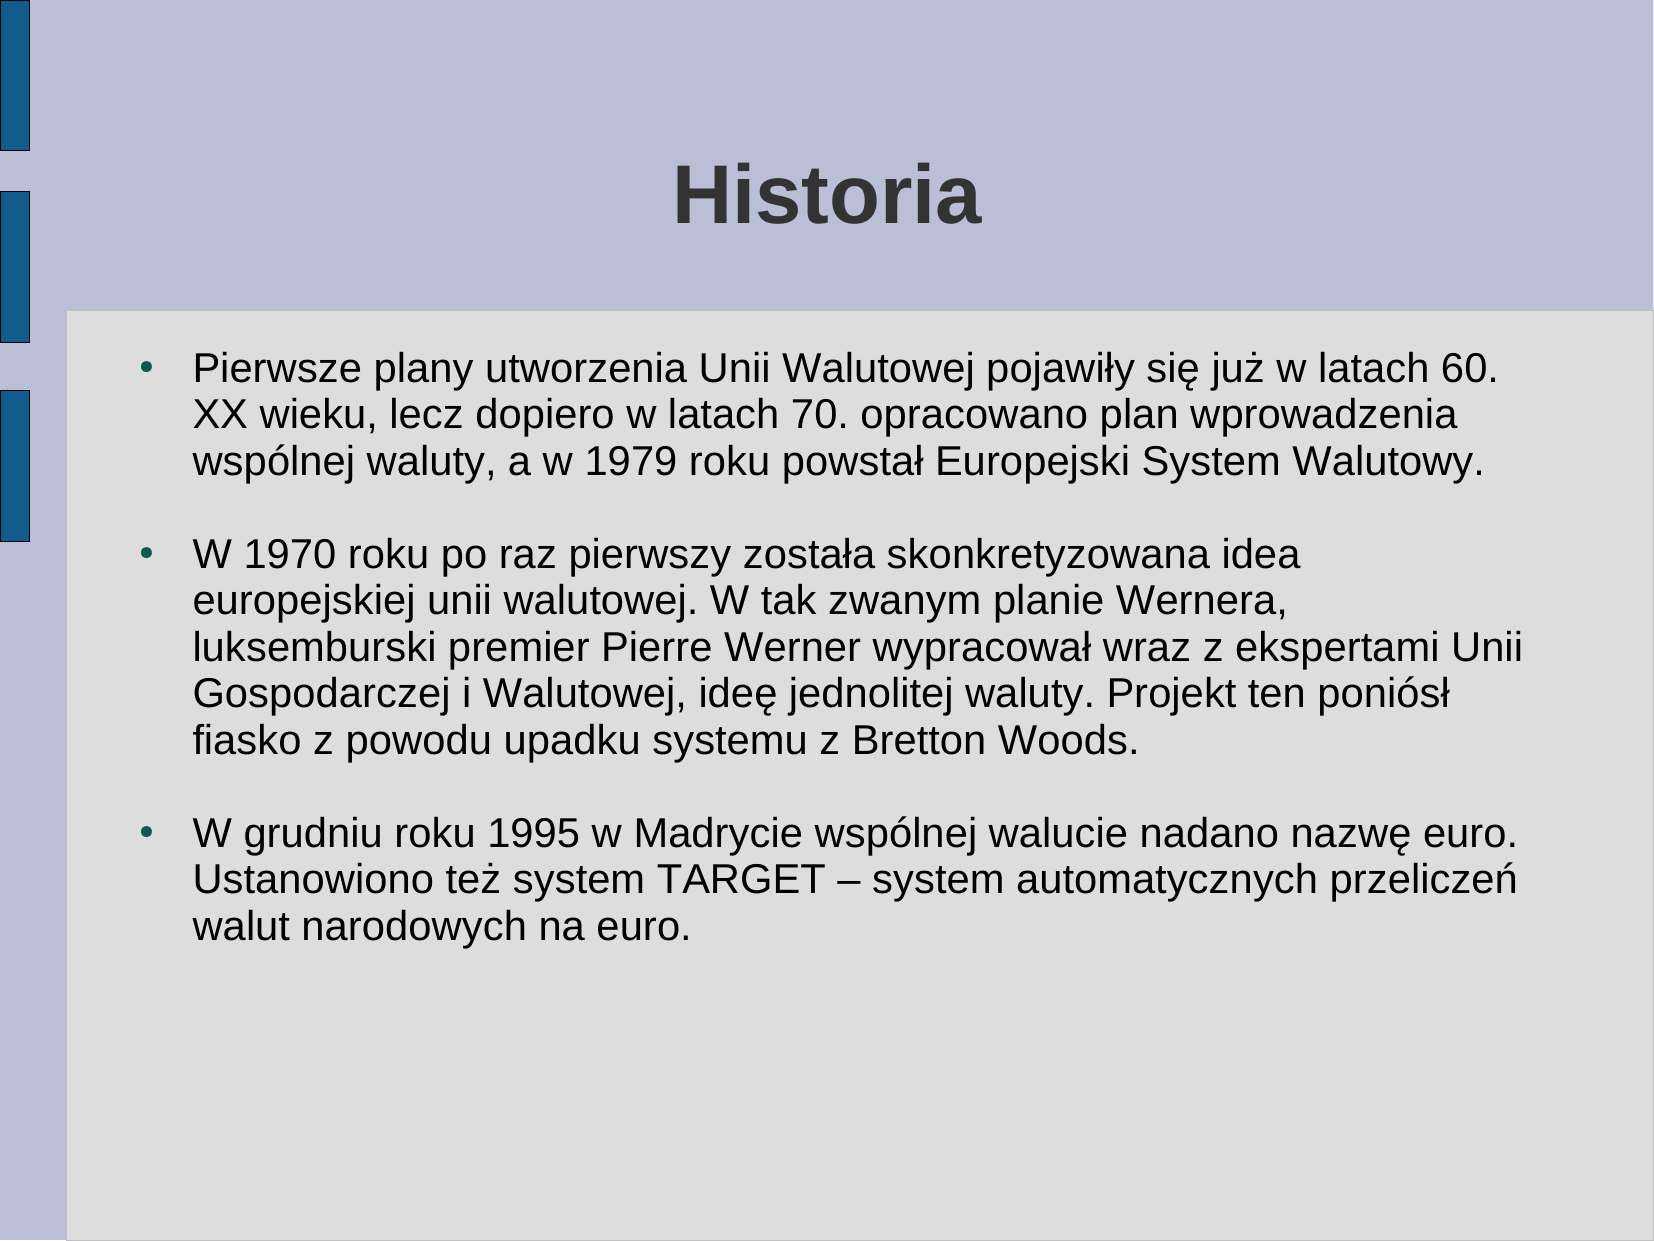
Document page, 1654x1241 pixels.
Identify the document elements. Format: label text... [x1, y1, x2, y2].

title Historia [121, 91, 1534, 299]
list Pierwsze plany utworzenia Unii Walutowej pojawiły się już w latach 60. XX wieku, lecz dopiero w latach 70. opracowano plan wprowadzenia wspólnej waluty, a w 1979 roku powstał Europejski System Walutowy. W 1970 roku po raz pierwszy została skonkretyzowana idea europejskiej unii walutowej. W tak zwanym planie Wernera, luksemburski premier Pierre Werner wypracował wraz z ekspertami Unii Gospodarczej i Walutowej, ideę jednolitej waluty. Projekt ten poniósł fiasko z powodu upadku systemu z Bretton Woods. W grudniu roku 1995 w Madrycie wspólnej walucie nadano nazwę euro. Ustanowiono też system TARGET – system automatycznych przeliczeń walut narodowych na euro. [121, 344, 1534, 1127]
